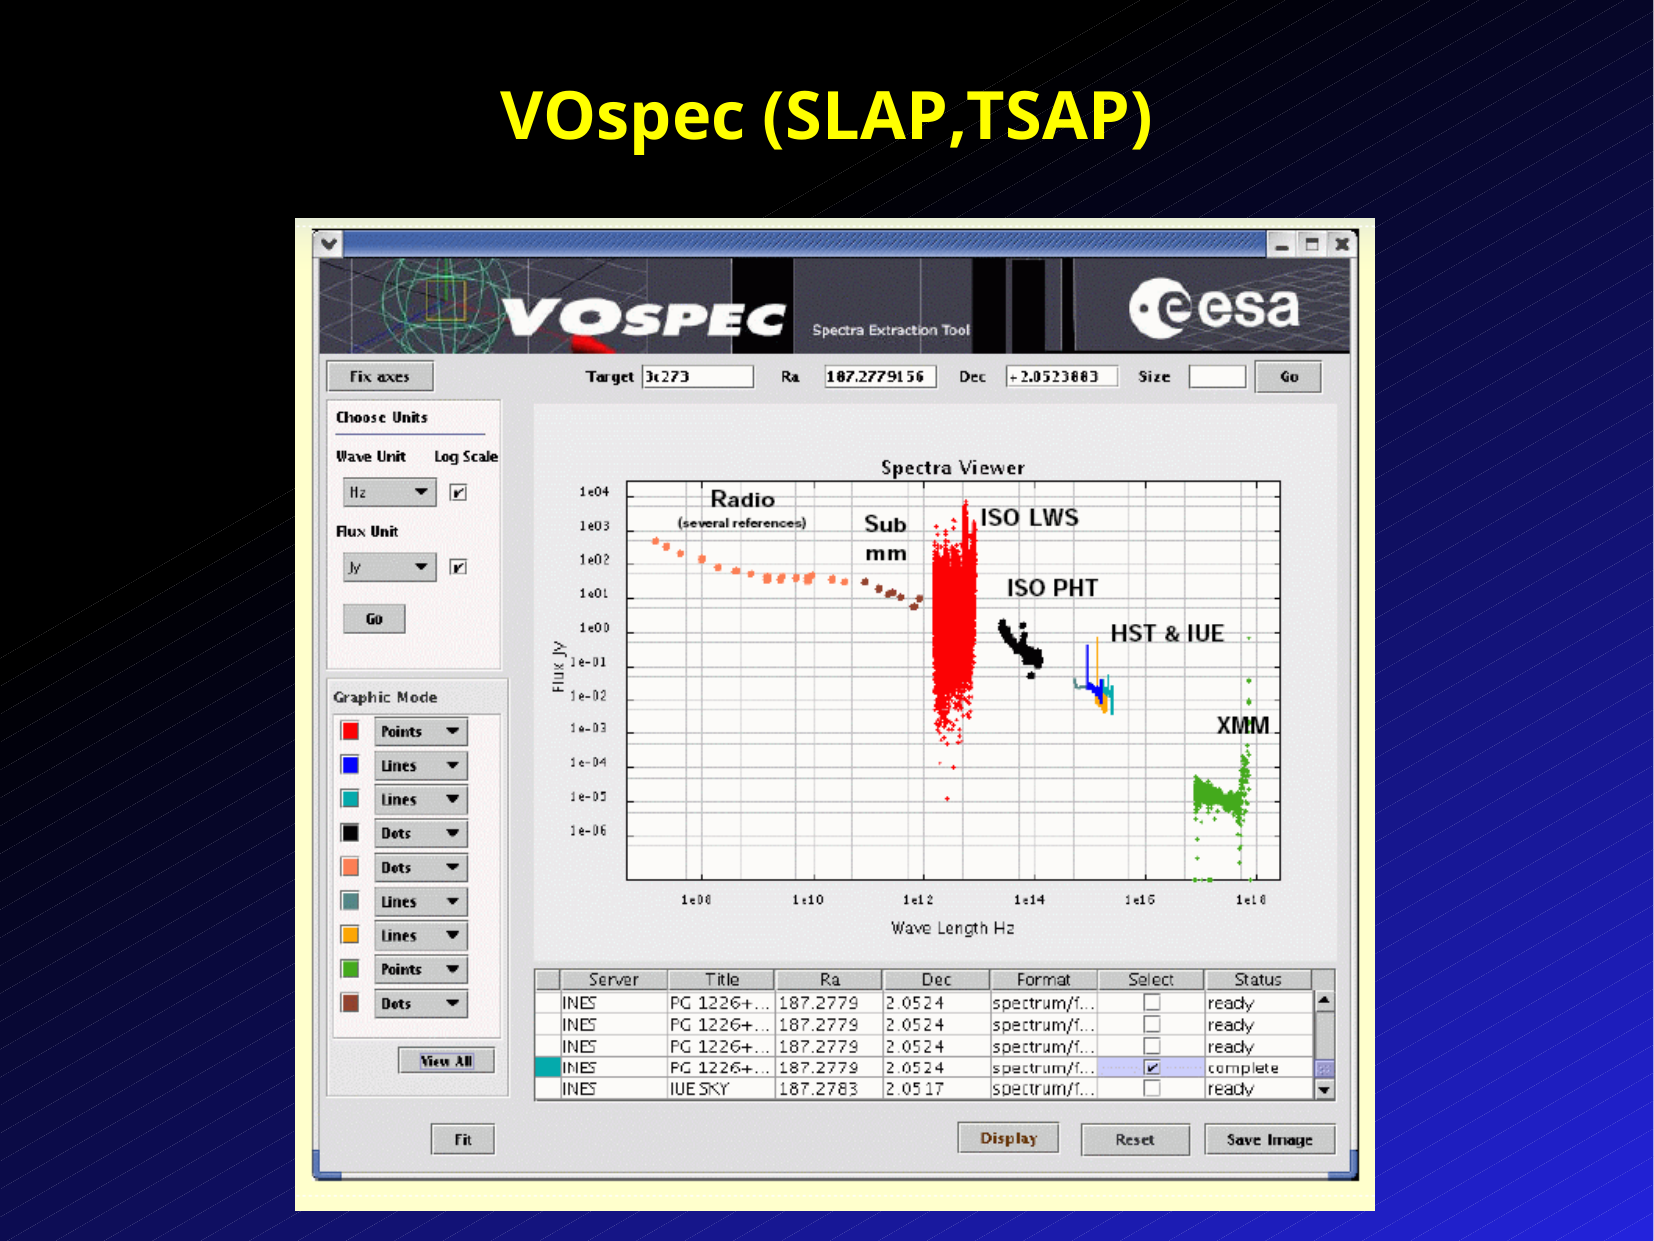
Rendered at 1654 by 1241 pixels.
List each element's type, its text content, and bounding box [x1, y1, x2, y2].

title VOspec (SLAP,TSAP) [82, 49, 1571, 178]
picture [295, 218, 1375, 1211]
